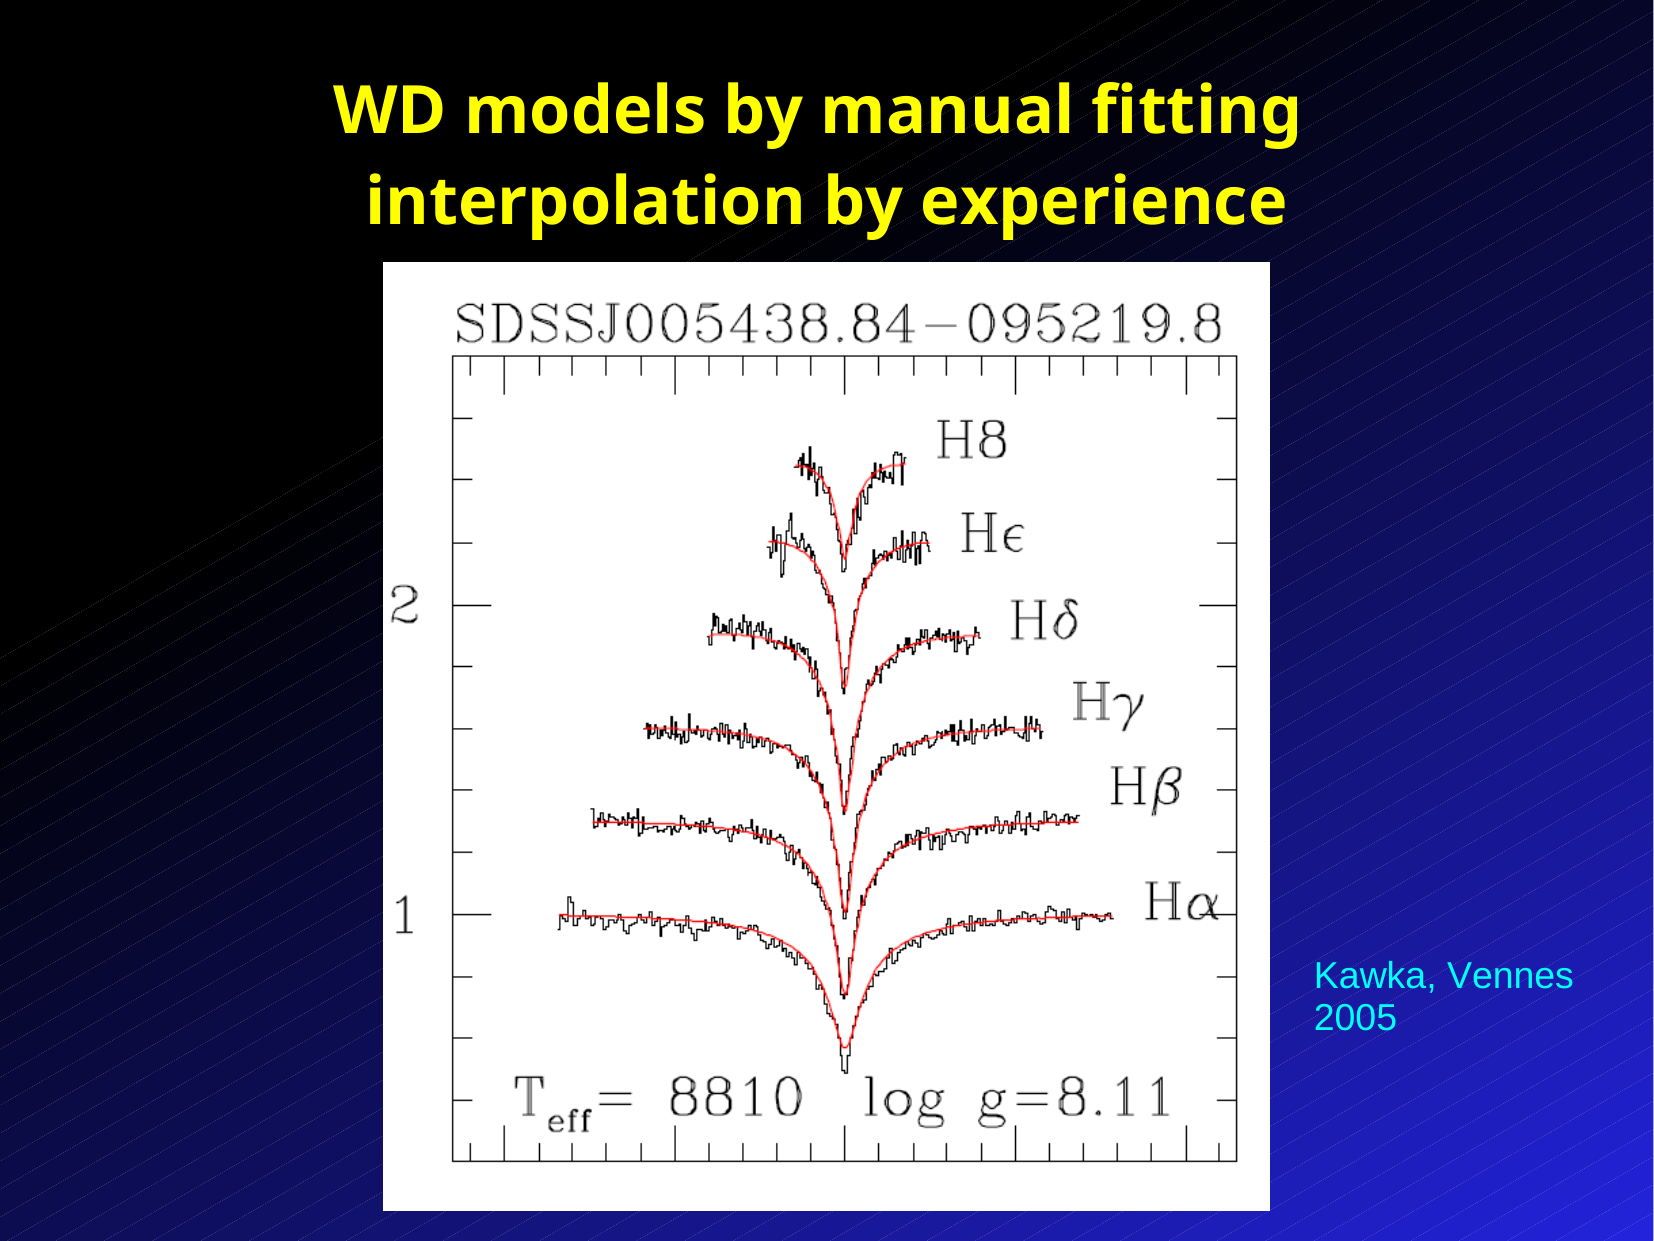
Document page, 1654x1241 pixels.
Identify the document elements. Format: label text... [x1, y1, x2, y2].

text_box Kawka, Vennes 2005 [1299, 947, 1654, 1063]
picture [383, 262, 1270, 1211]
title WD models by manual fitting interpolation by experience [82, 56, 1571, 250]
